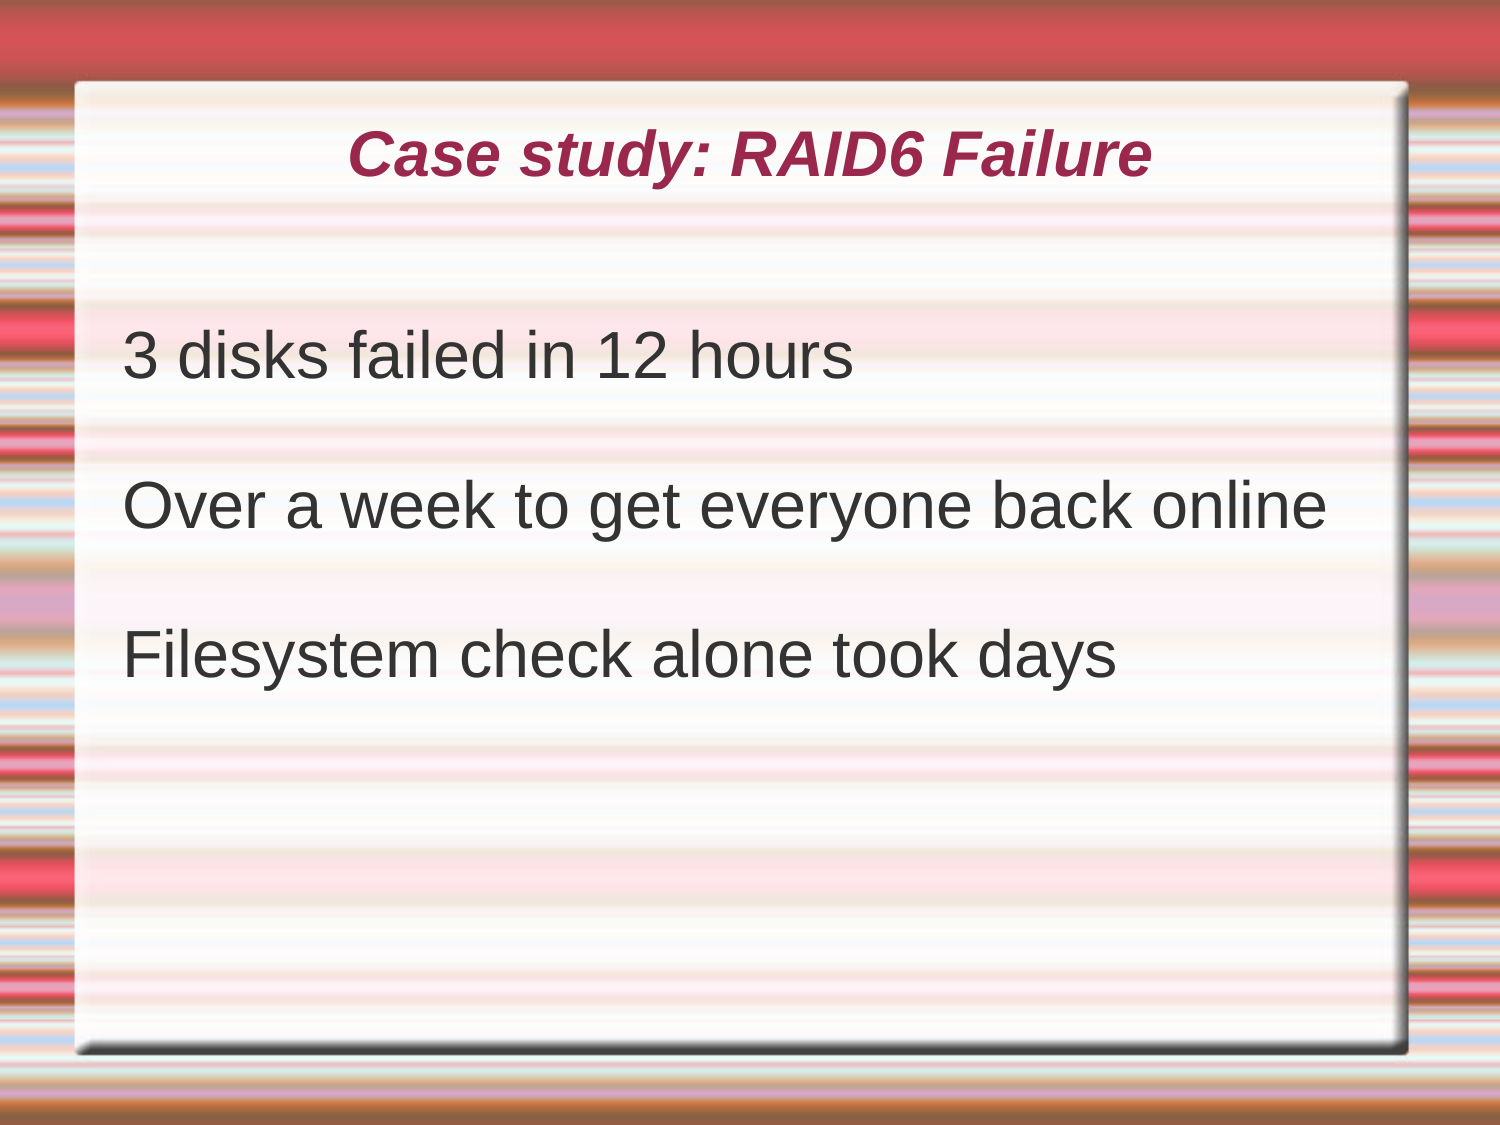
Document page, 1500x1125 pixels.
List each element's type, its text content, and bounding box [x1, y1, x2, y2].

list 3 disks failed in 12 hours Over a week to get everyone back online Filesystem check alone took days [122, 318, 1376, 1046]
picture [0, 0, 1500, 1125]
title Case study: RAID6 Failure [110, 104, 1392, 292]
